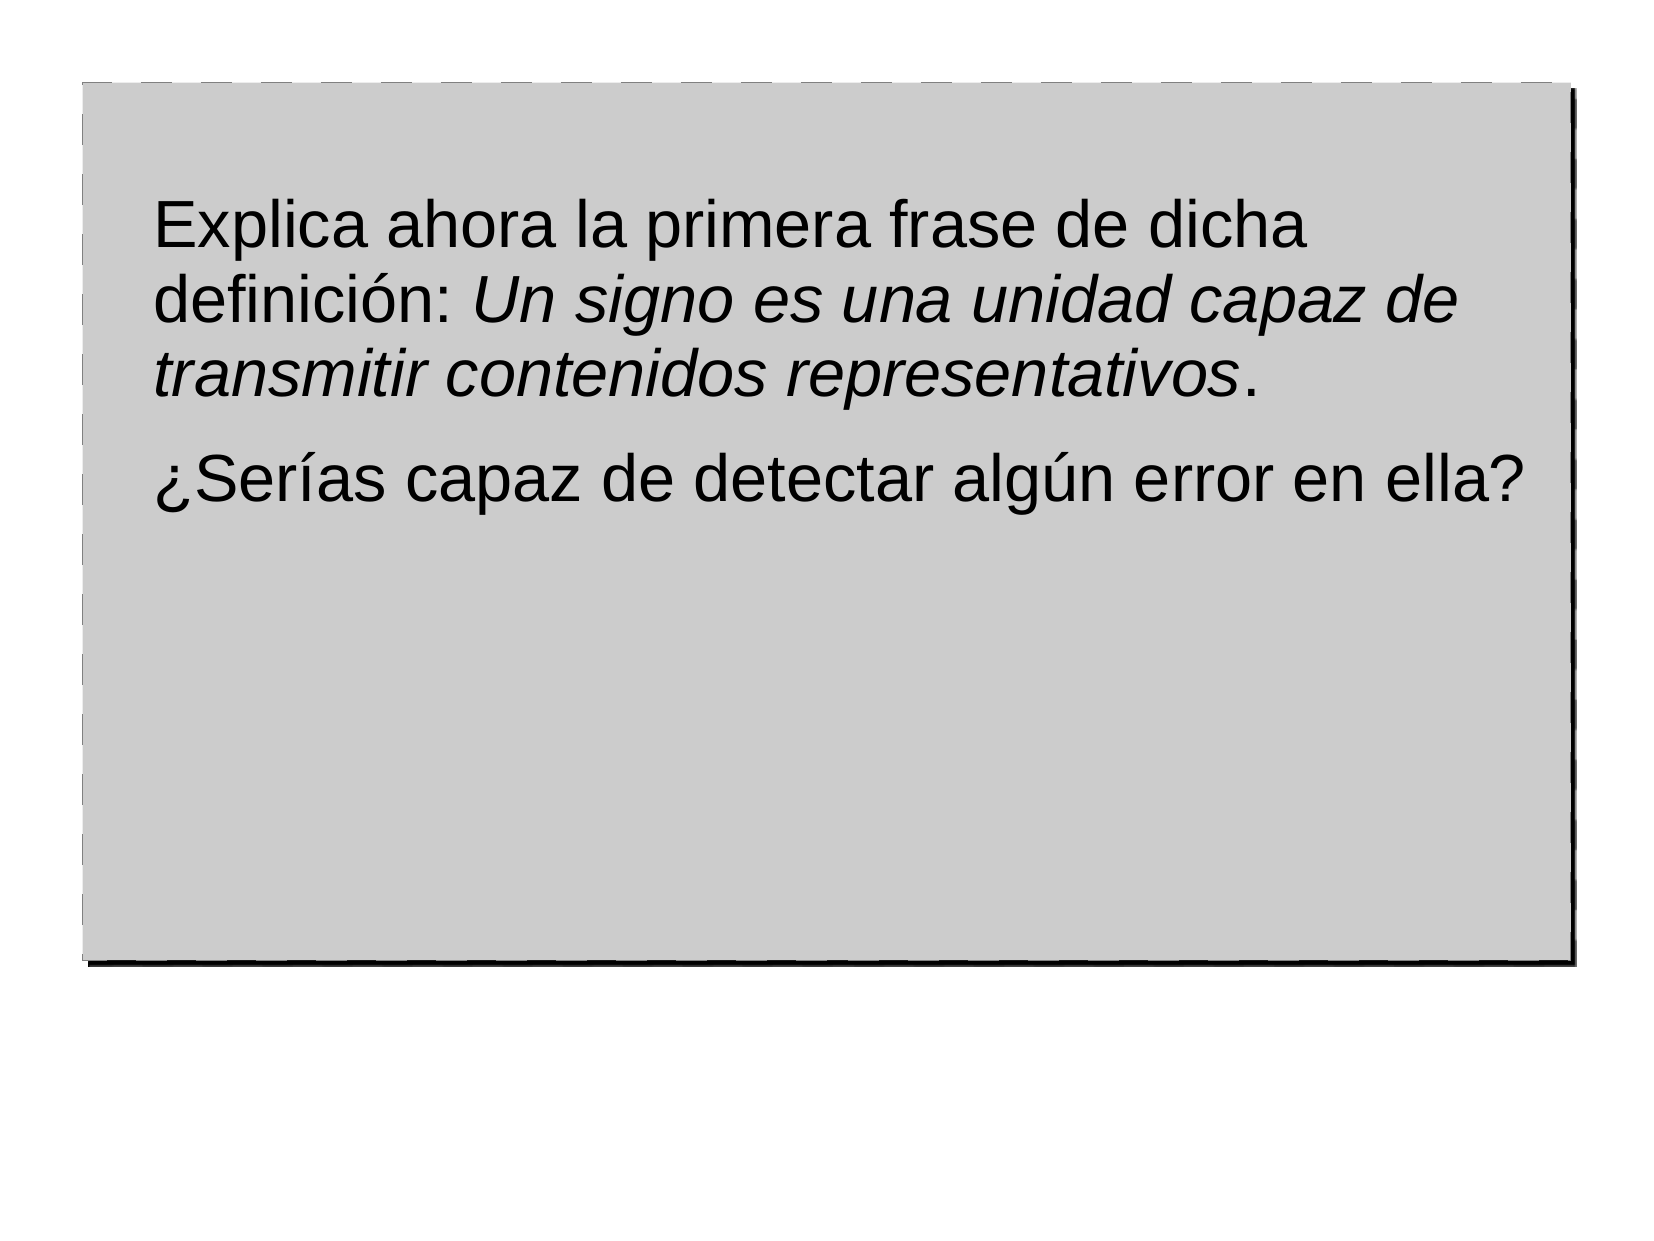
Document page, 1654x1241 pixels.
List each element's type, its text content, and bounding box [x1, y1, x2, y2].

list Explica ahora la primera frase de dicha definición: Un signo es una unidad capaz de transmitir contenidos representativos. ¿Serías capaz de detectar algún error en ella? [82, 82, 1571, 961]
